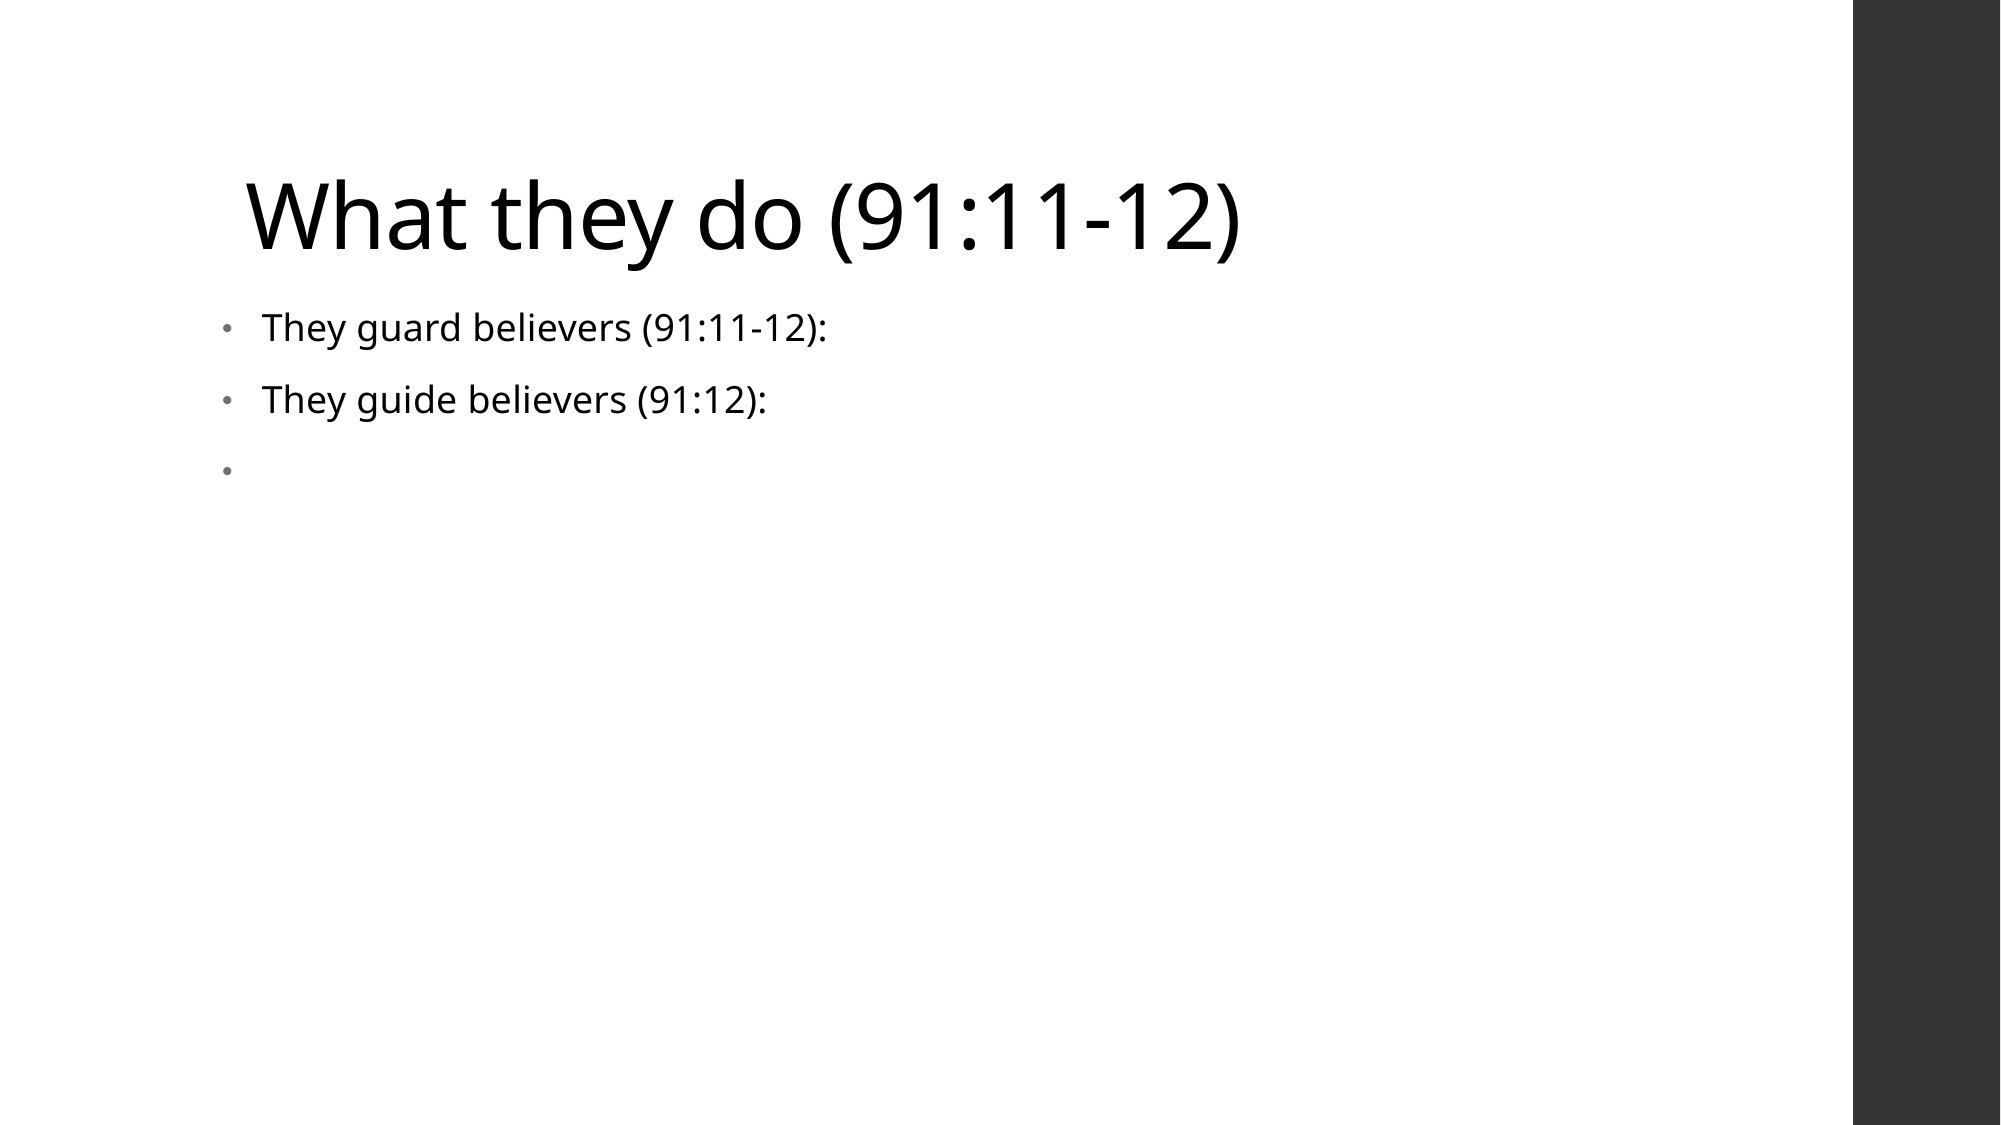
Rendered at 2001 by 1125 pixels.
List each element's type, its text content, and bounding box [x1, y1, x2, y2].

list They guard believers (91:11-12): They guide believers (91:12): [206, 299, 1617, 1014]
title What they do (91:11-12) [206, 60, 1797, 278]
